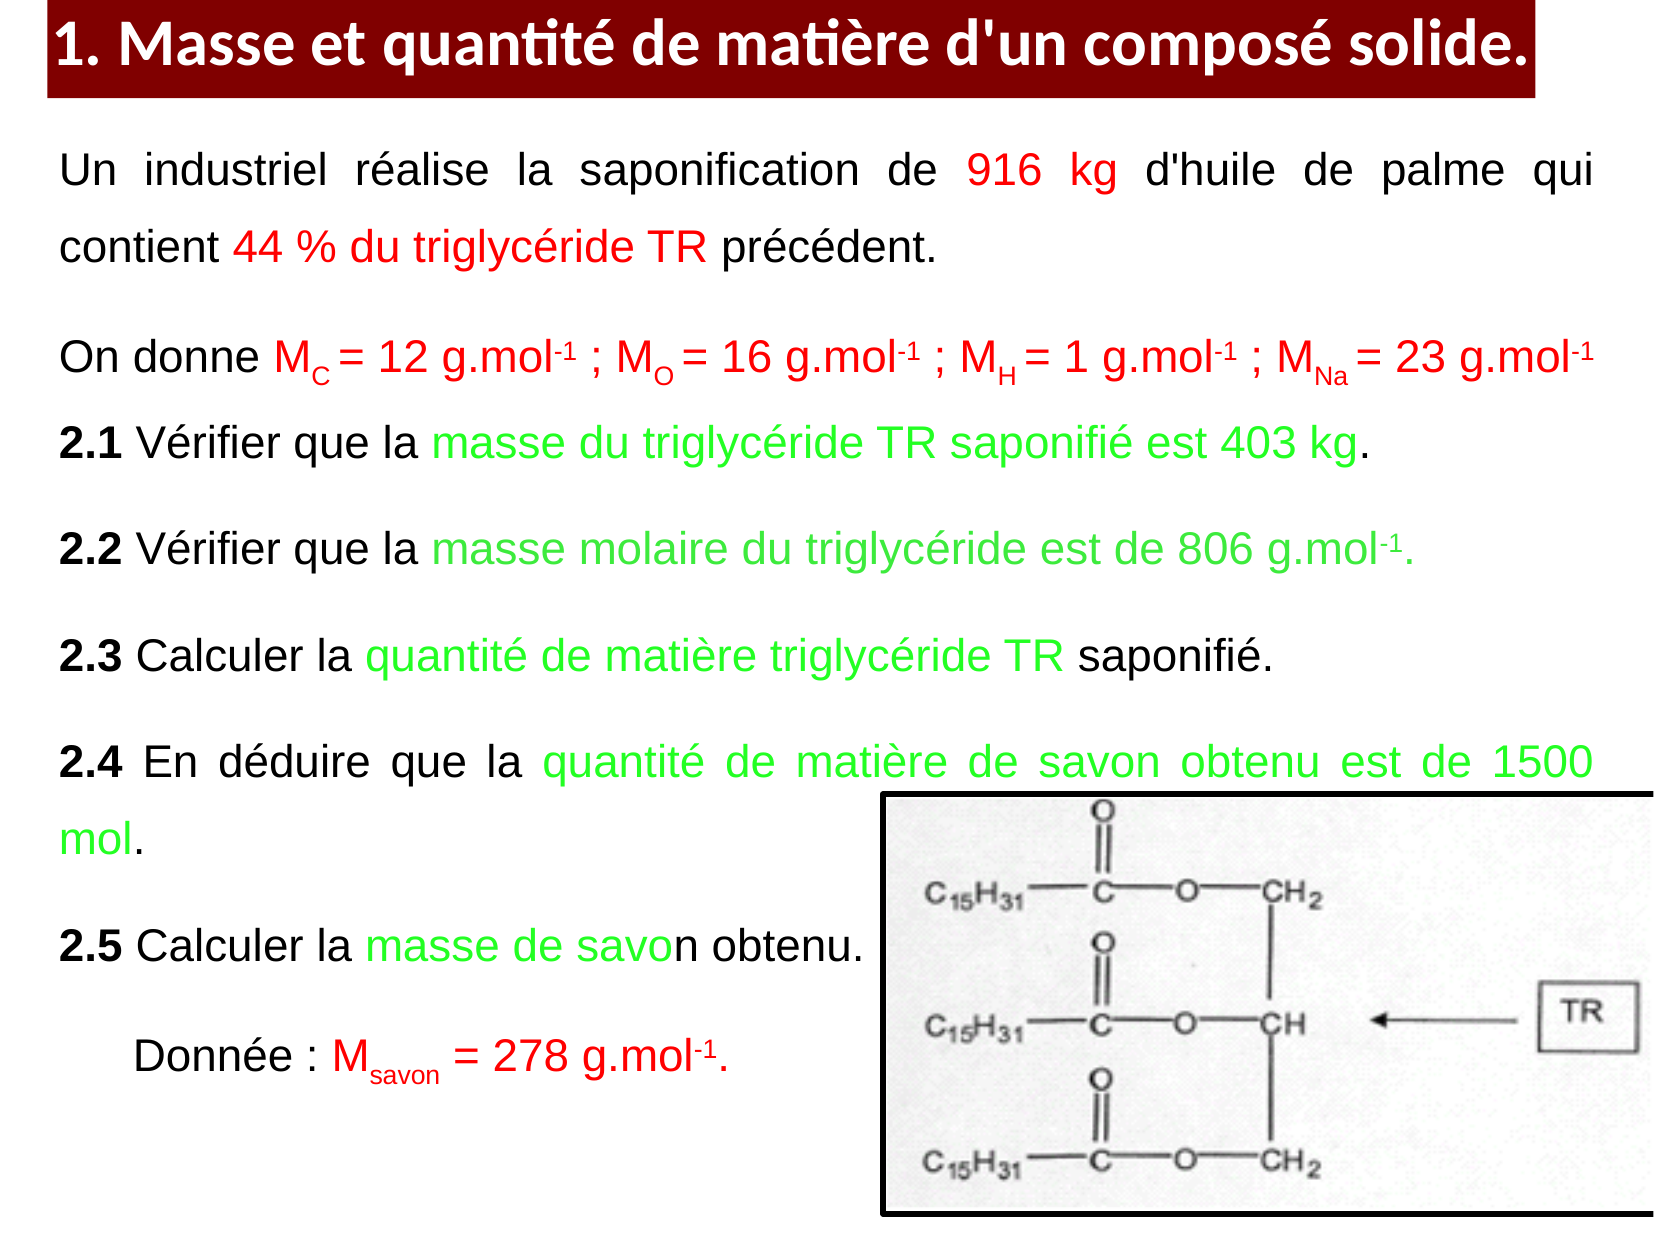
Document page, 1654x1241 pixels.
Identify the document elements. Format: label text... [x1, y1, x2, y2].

title 1. Masse et quantité de matière d'un composé solide. [47, 0, 1536, 99]
picture [885, 797, 1654, 1211]
list Un industriel réalise la saponification de 916 kg d'huile de palme qui contient 44 % du triglycéride TR précédent. On donne MC = 12 g.mol-1 ; MO = 16 g.mol-1 ; MH = 1 g.mol-1 ; MNa = 23 g.mol-1 2.1 Vérifier que la masse du triglycéride TR saponifié est 403 kg. 2.2 Vérifier que la masse molaire du triglycéride est de 806 g.mol-1. 2.3 Calculer la quantité de matière triglycéride TR saponifié. 2.4 En déduire que la quantité de matière de savon obtenu est de 1500 mol. 2.5 Calculer la masse de savon obtenu. Donnée : Msavon = 278 g.mol-1. [59, 118, 1595, 1072]
